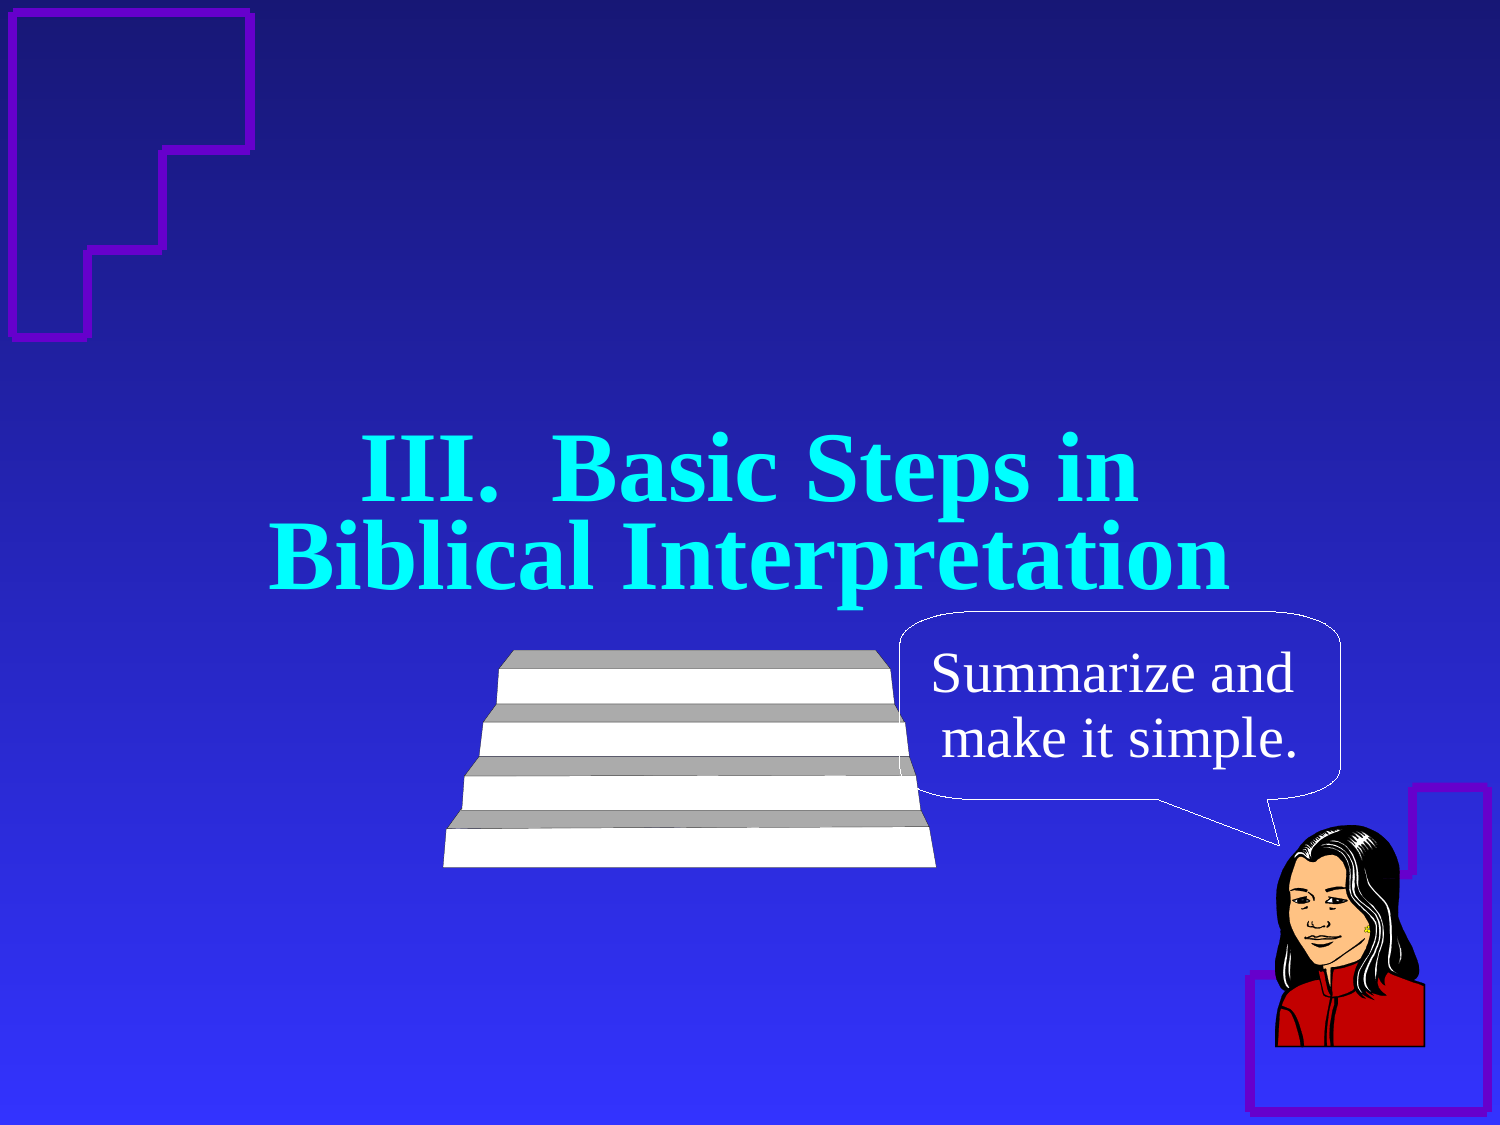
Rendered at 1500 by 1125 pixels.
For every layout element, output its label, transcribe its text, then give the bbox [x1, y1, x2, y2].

picture [1275, 825, 1426, 1048]
text_box Summarize and make it simple. [899, 611, 1341, 845]
picture [442, 650, 937, 868]
title III. Basic Steps in Biblical Interpretation [112, 411, 1388, 626]
